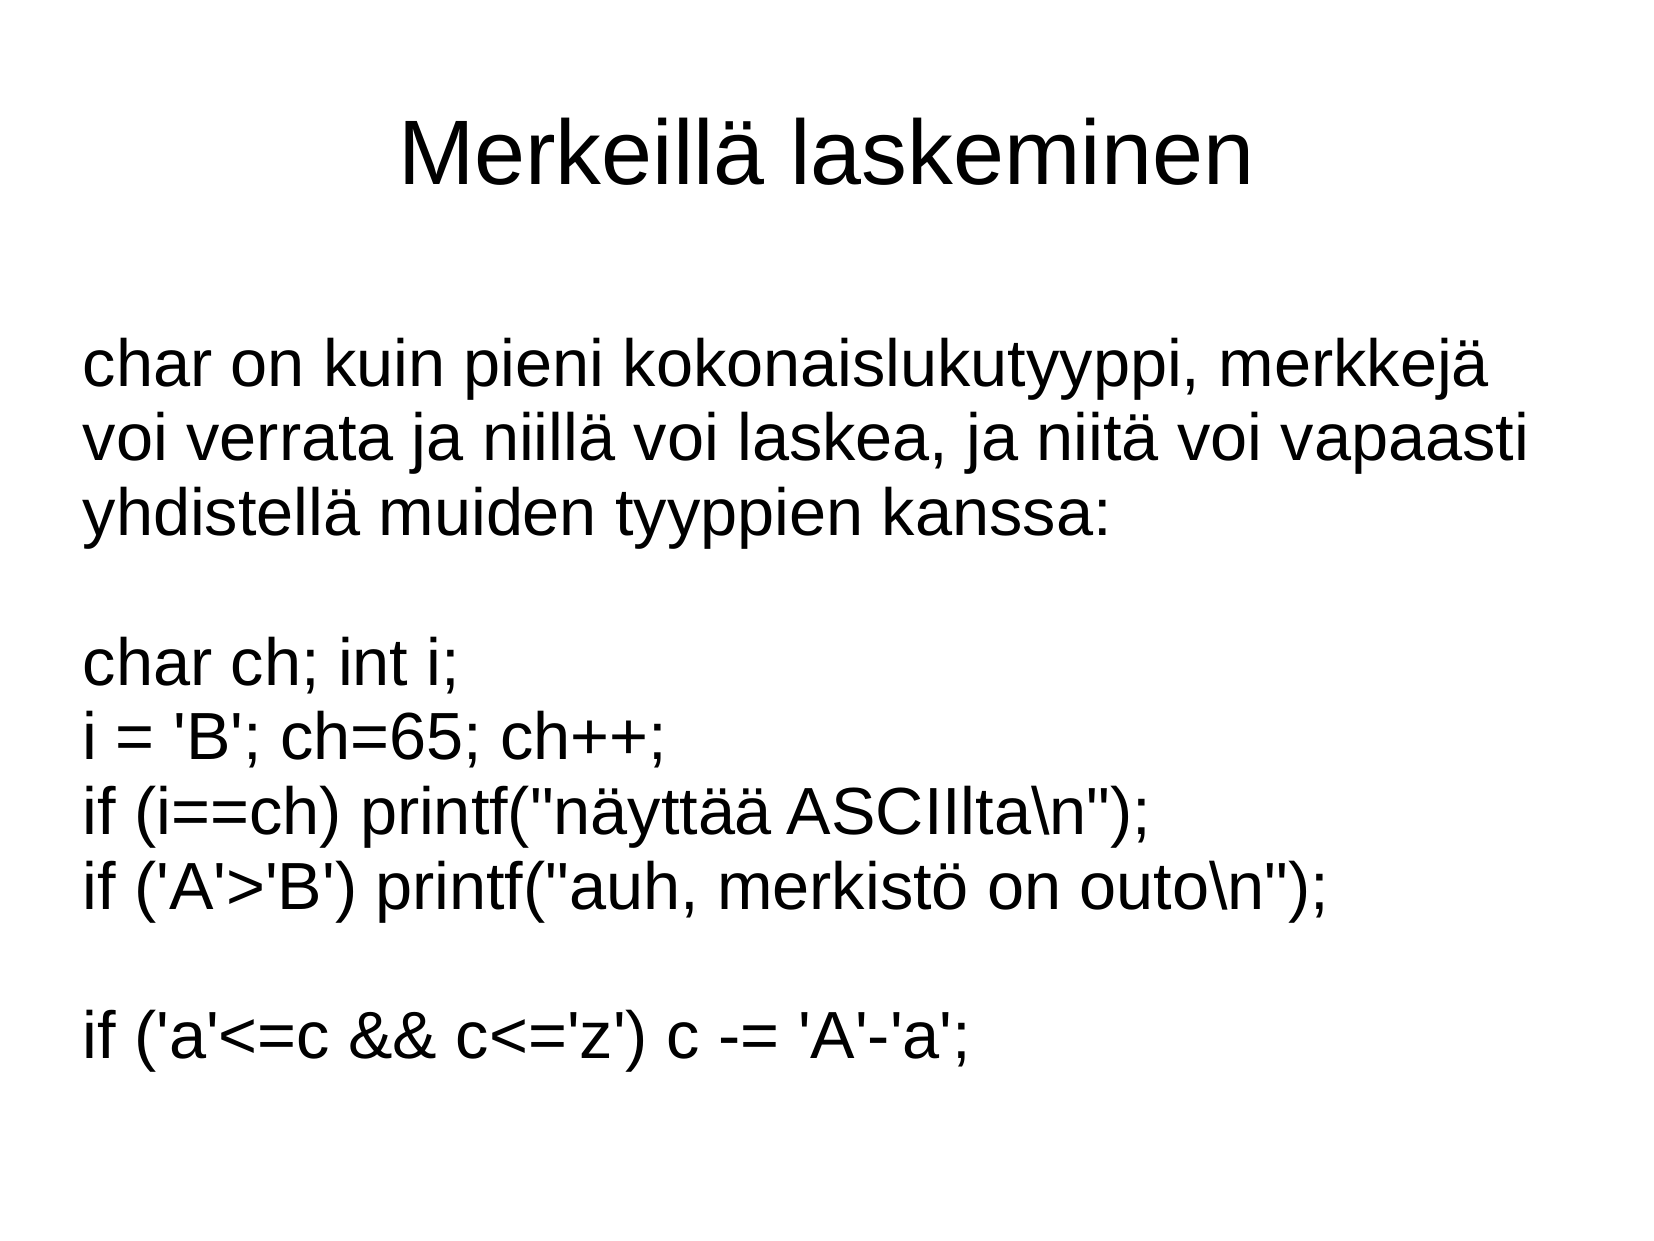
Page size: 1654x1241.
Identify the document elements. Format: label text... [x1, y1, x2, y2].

subtitle char on kuin pieni kokonaislukutyyppi, merkkejä voi verrata ja niillä voi laskea, ja niitä voi vapaasti yhdistellä muiden tyyppien kanssa: char ch; int i; i = 'B'; ch=65; ch++; if (i==ch) printf("näyttää ASCIIlta\n"); if ('A'>'B') printf("auh, merkistö on outo\n"); if ('a'<=c && c<='z') c -= 'A'-'a'; [82, 297, 1571, 1102]
title Merkeillä laskeminen [82, 56, 1571, 250]
